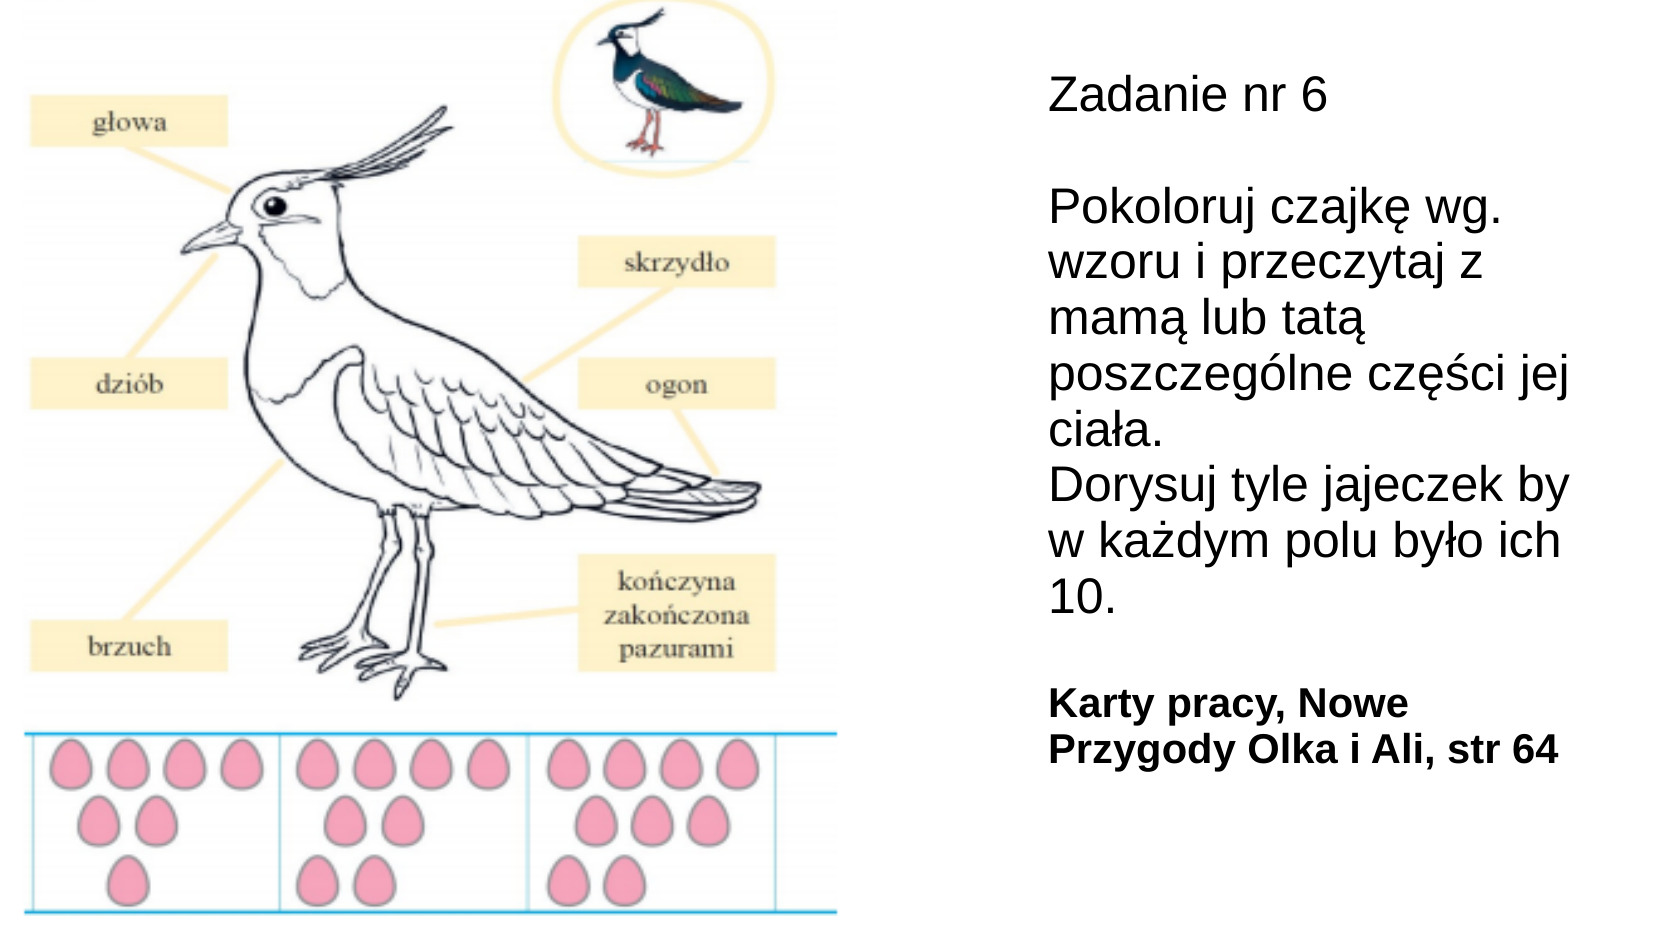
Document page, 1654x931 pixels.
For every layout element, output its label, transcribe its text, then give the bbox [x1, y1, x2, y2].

text_box Zadanie nr 6 Pokoloruj czajkę wg. wzoru i przeczytaj z mamą lub tatą poszczególne części jej ciała. Dorysuj tyle jajeczek by w każdym polu było ich 10. Karty pracy, Nowe Przygody Olka i Ali, str 64 [1033, 59, 1595, 878]
picture [0, 0, 868, 916]
